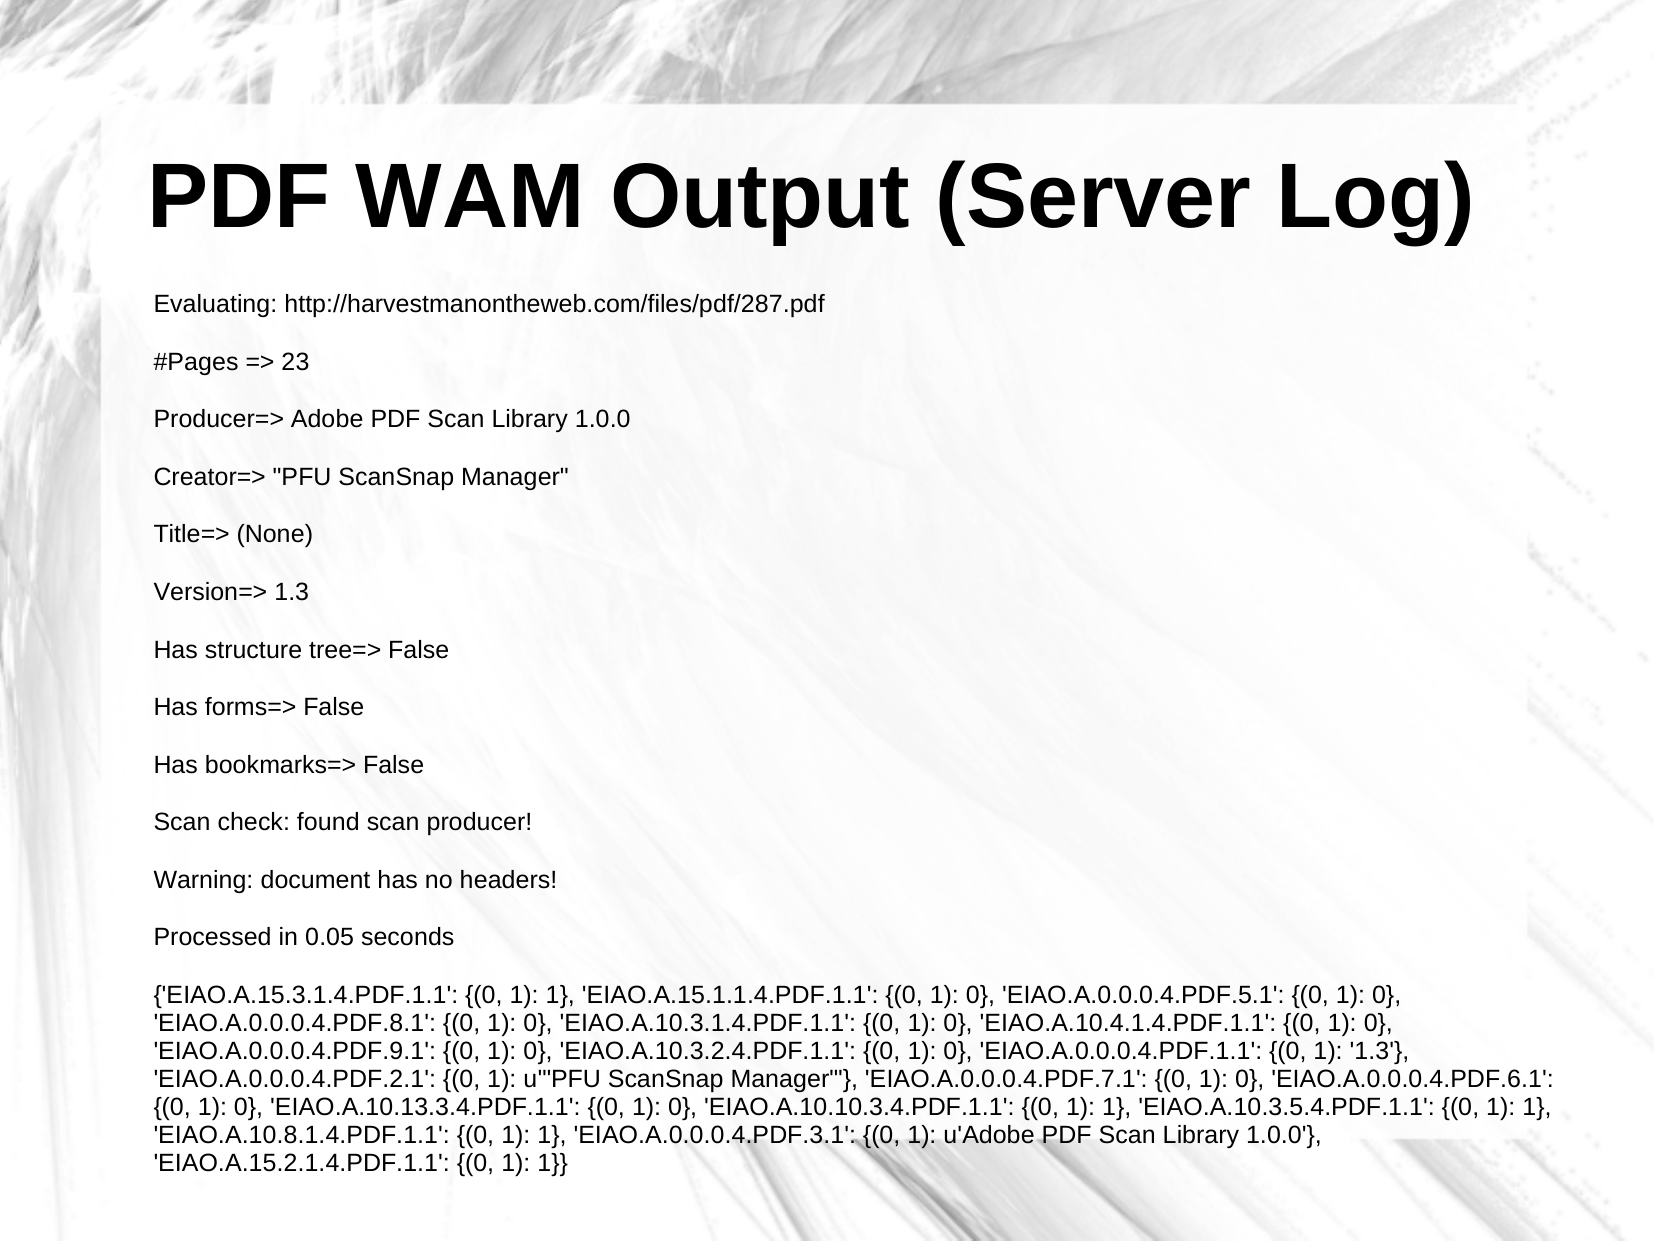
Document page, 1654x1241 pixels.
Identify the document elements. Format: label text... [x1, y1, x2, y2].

list Evaluating: http://harvestmanontheweb.com/files/pdf/287.pdf #Pages => 23 Producer=> Adobe PDF Scan Library 1.0.0 Creator=> "PFU ScanSnap Manager" Title=> (None) Version=> 1.3 Has structure tree=> False Has forms=> False Has bookmarks=> False Scan check: found scan producer! Warning: document has no headers! Processed in 0.05 seconds {'EIAO.A.15.3.1.4.PDF.1.1': {(0, 1): 1}, 'EIAO.A.15.1.1.4.PDF.1.1': {(0, 1): 0}, 'EIAO.A.0.0.0.4.PDF.5.1': {(0, 1): 0}, 'EIAO.A.0.0.0.4.PDF.8.1': {(0, 1): 0}, 'EIAO.A.10.3.1.4.PDF.1.1': {(0, 1): 0}, 'EIAO.A.10.4.1.4.PDF.1.1': {(0, 1): 0}, 'EIAO.A.0.0.0.4.PDF.9.1': {(0, 1): 0}, 'EIAO.A.10.3.2.4.PDF.1.1': {(0, 1): 0}, 'EIAO.A.0.0.0.4.PDF.1.1': {(0, 1): '1.3'}, 'EIAO.A.0.0.0.4.PDF.2.1': {(0, 1): u'"PFU ScanSnap Manager"'}, 'EIAO.A.0.0.0.4.PDF.7.1': {(0, 1): 0}, 'EIAO.A.0.0.0.4.PDF.6.1': {(0, 1): 0}, 'EIAO.A.10.13.3.4.PDF.1.1': {(0, 1): 0}, 'EIAO.A.10.10.3.4.PDF.1.1': {(0, 1): 1}, 'EIAO.A.10.3.5.4.PDF.1.1': {(0, 1): 1}, 'EIAO.A.10.8.1.4.PDF.1.1': {(0, 1): 1}, 'EIAO.A.0.0.0.4.PDF.3.1': {(0, 1): u'Adobe PDF Scan Library 1.0.0'}, 'EIAO.A.15.2.1.4.PDF.1.1': {(0, 1): 1}} [82, 290, 1571, 1234]
title PDF WAM Output (Server Log) [118, 112, 1506, 281]
picture [0, 0, 1654, 1241]
